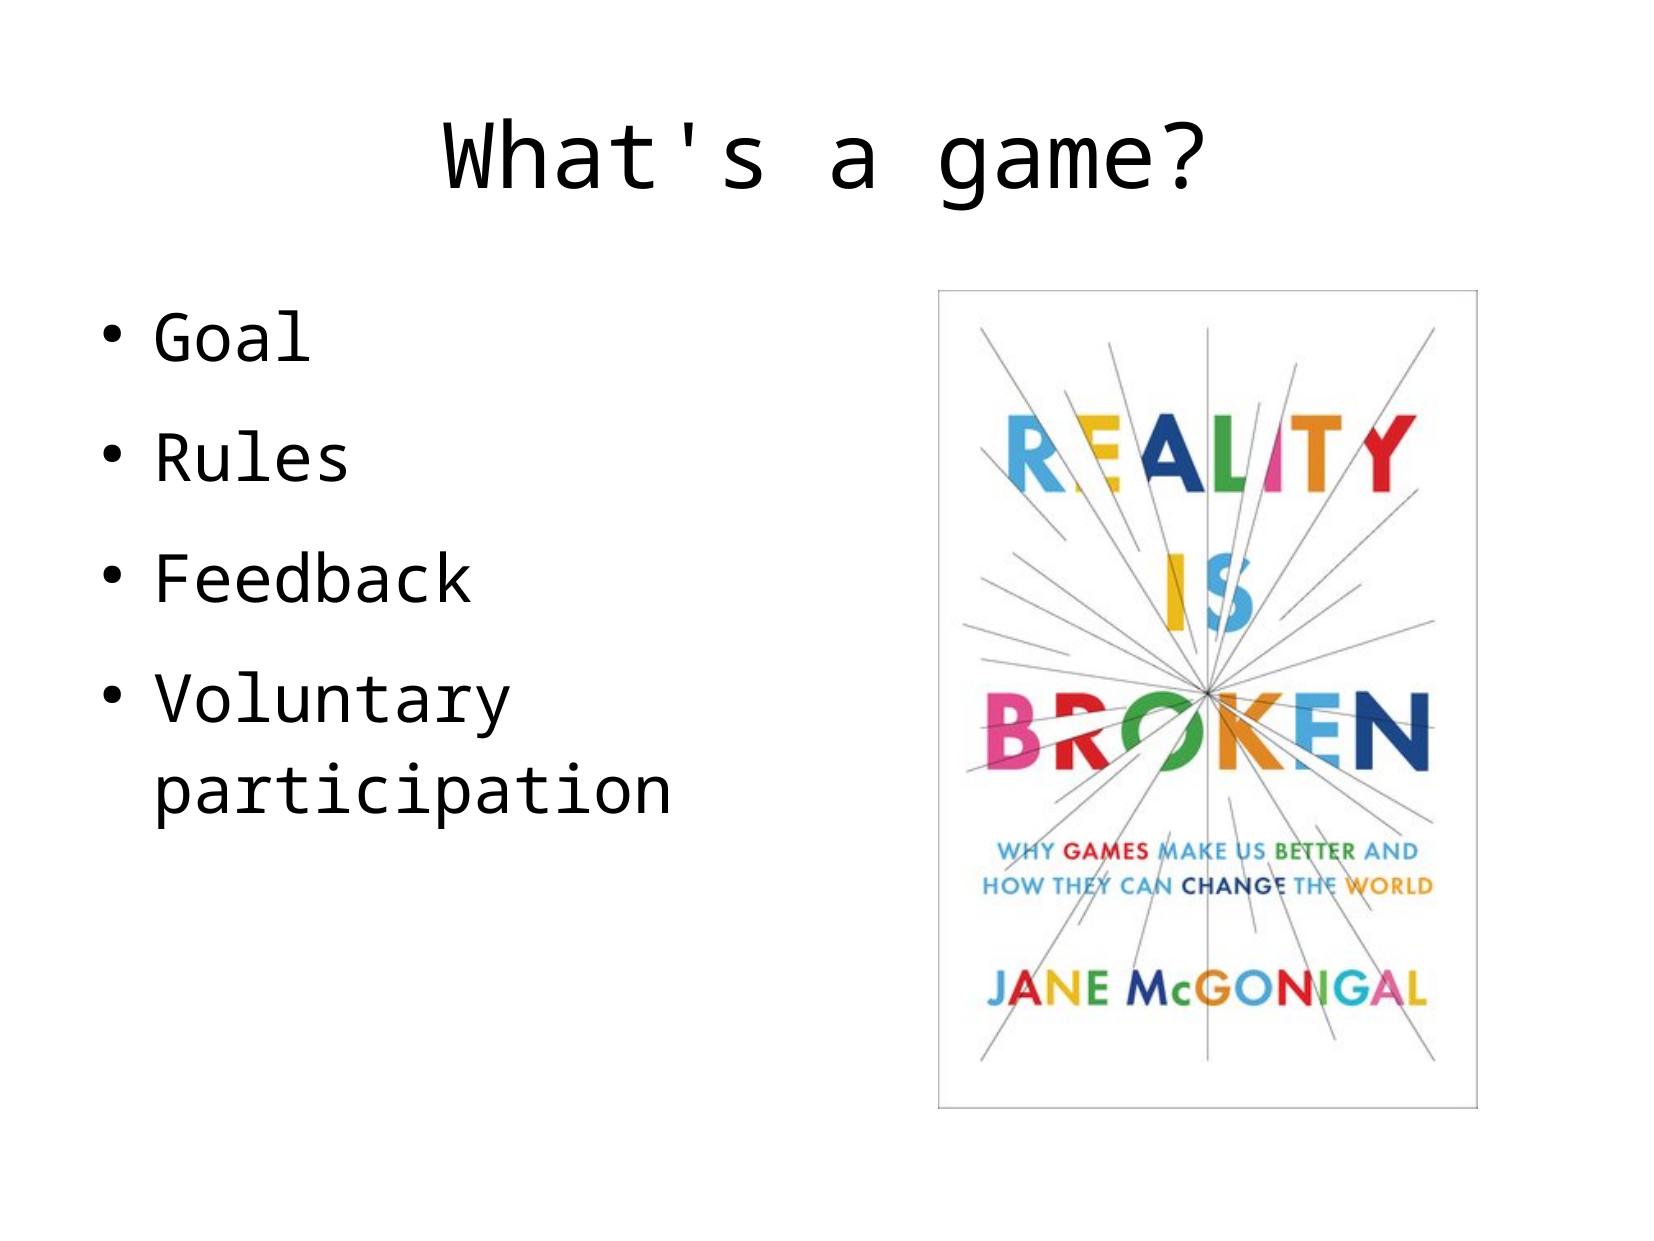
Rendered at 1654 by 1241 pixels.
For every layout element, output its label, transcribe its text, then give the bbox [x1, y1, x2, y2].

title What's a game? [82, 49, 1571, 257]
list Goal Rules Feedback Voluntary participation [82, 290, 809, 1109]
picture [938, 290, 1478, 1109]
